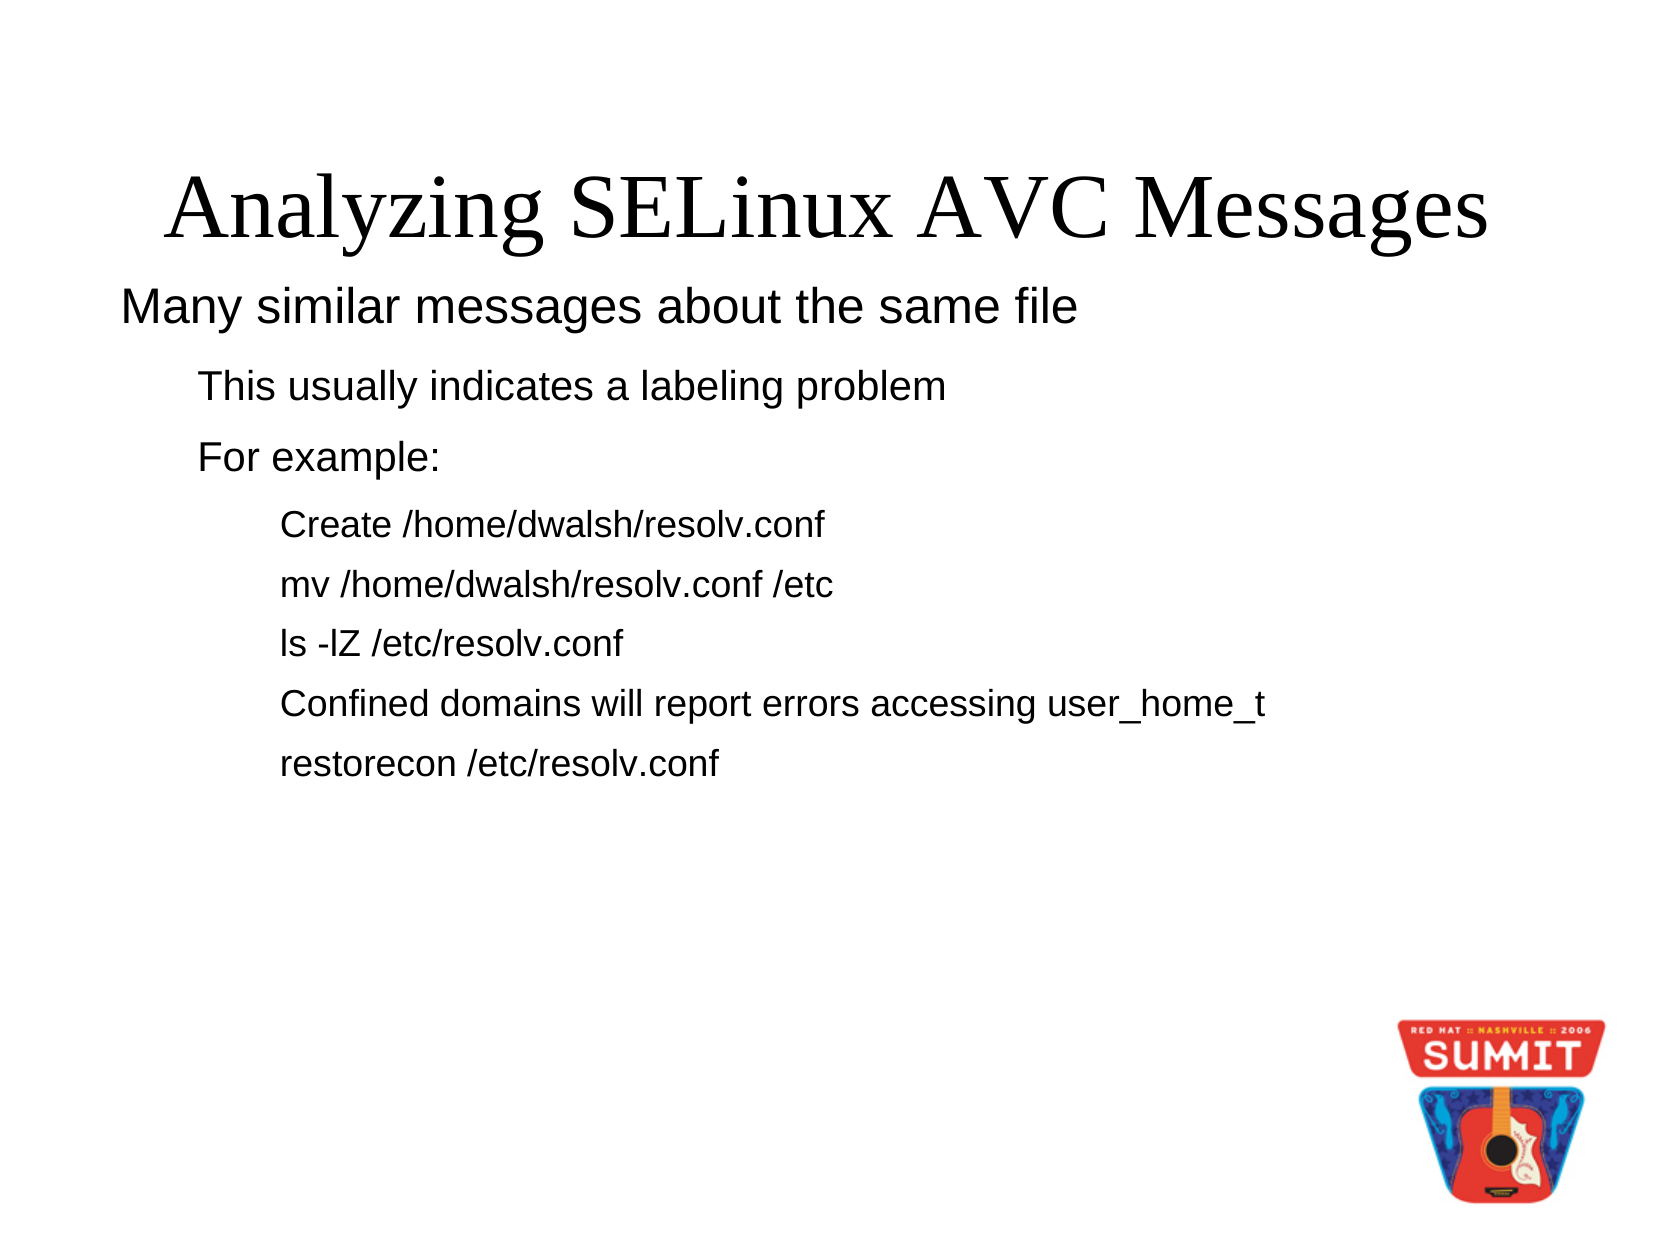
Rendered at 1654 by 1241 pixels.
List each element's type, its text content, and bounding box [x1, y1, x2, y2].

title Analyzing SELinux AVC Messages [121, 142, 1534, 270]
picture [1392, 1011, 1611, 1211]
list Many similar messages about the same file This usually indicates a labeling problem For example: Create /home/dwalsh/resolv.conf mv /home/dwalsh/resolv.conf /etc ls -lZ /etc/resolv.conf Confined domains will report errors accessing user_home_t restorecon /etc/resolv.conf [102, 277, 1515, 1060]
